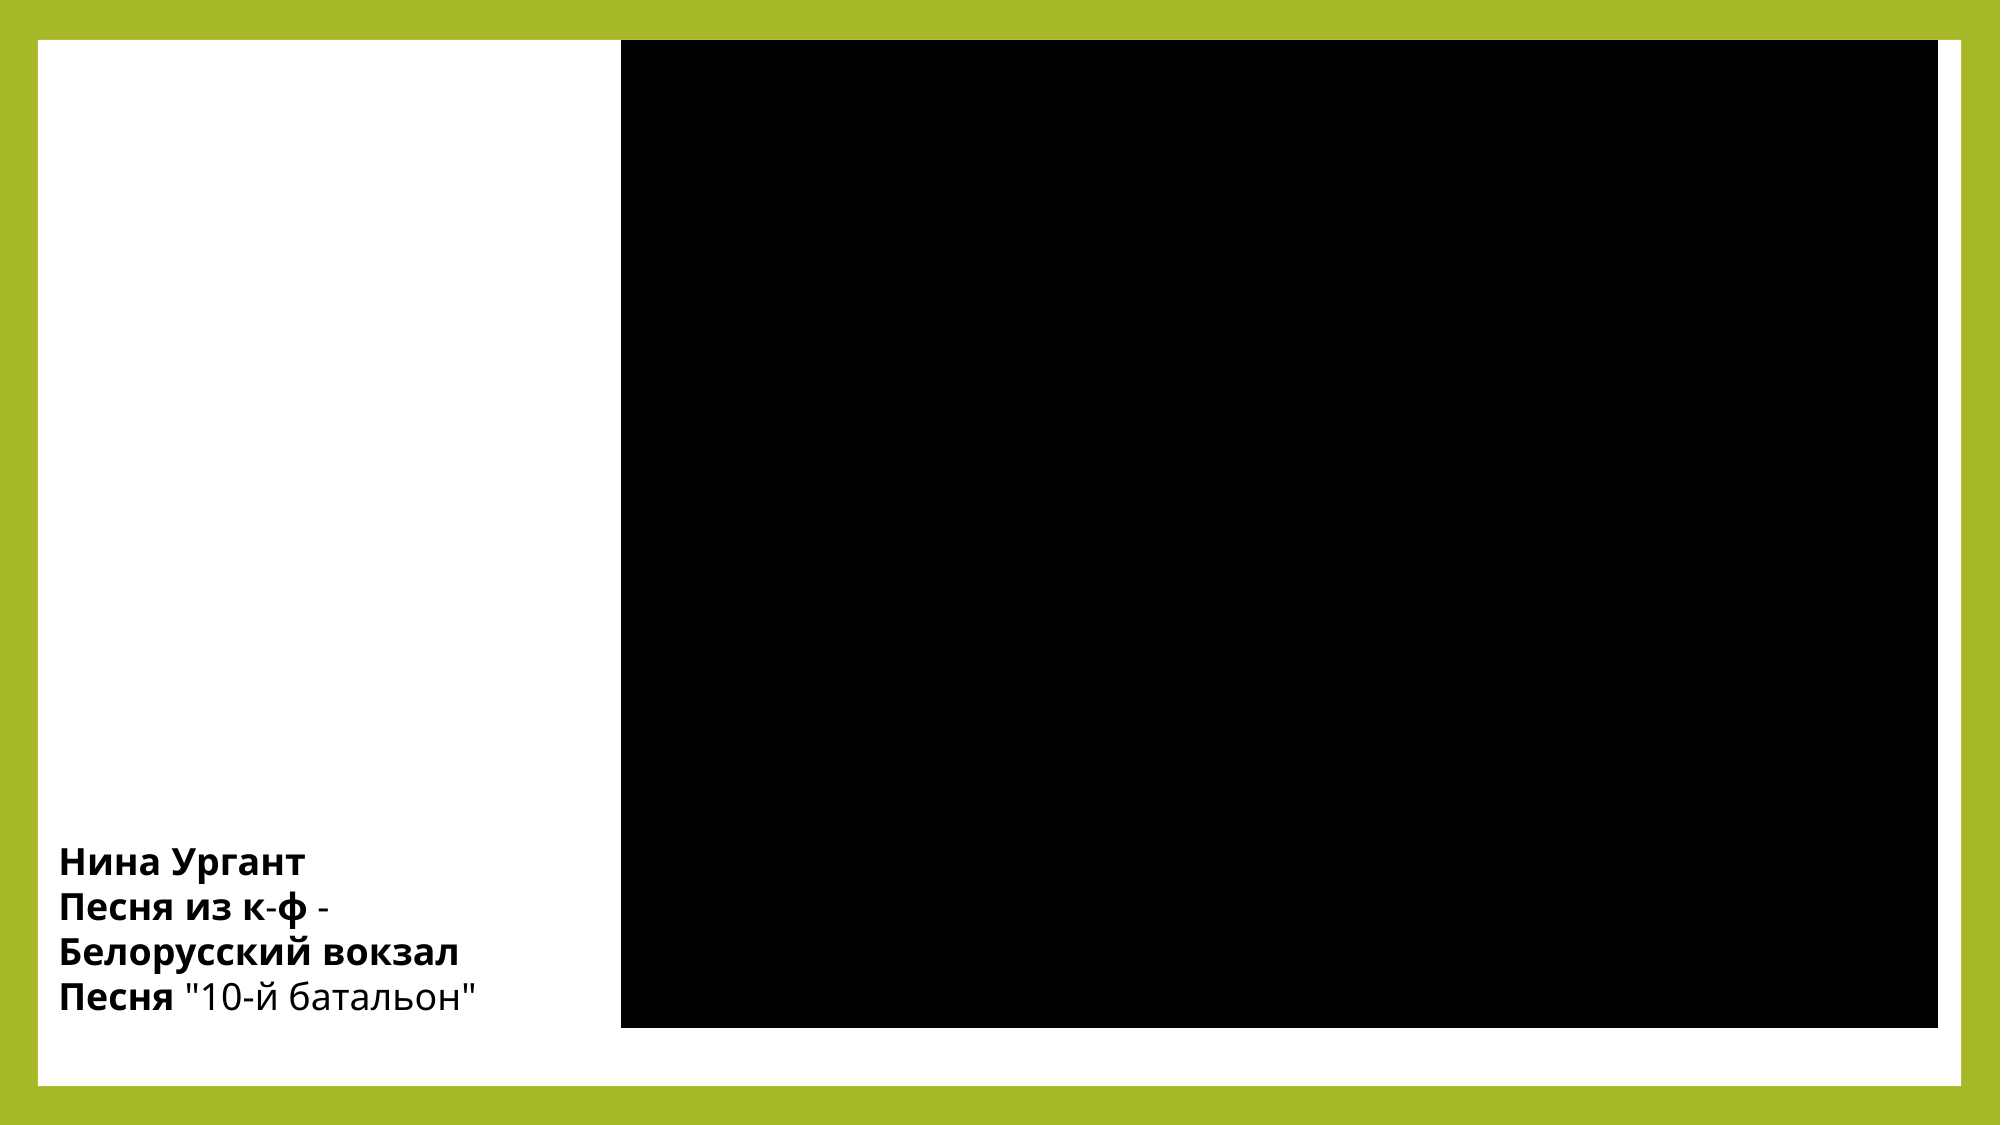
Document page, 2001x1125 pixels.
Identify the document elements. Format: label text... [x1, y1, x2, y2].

text_box Нина Ургант Песня из к-ф -Белорусский вокзал Песня "10-й батальон" [43, 830, 622, 1026]
picture [621, 40, 1938, 1028]
